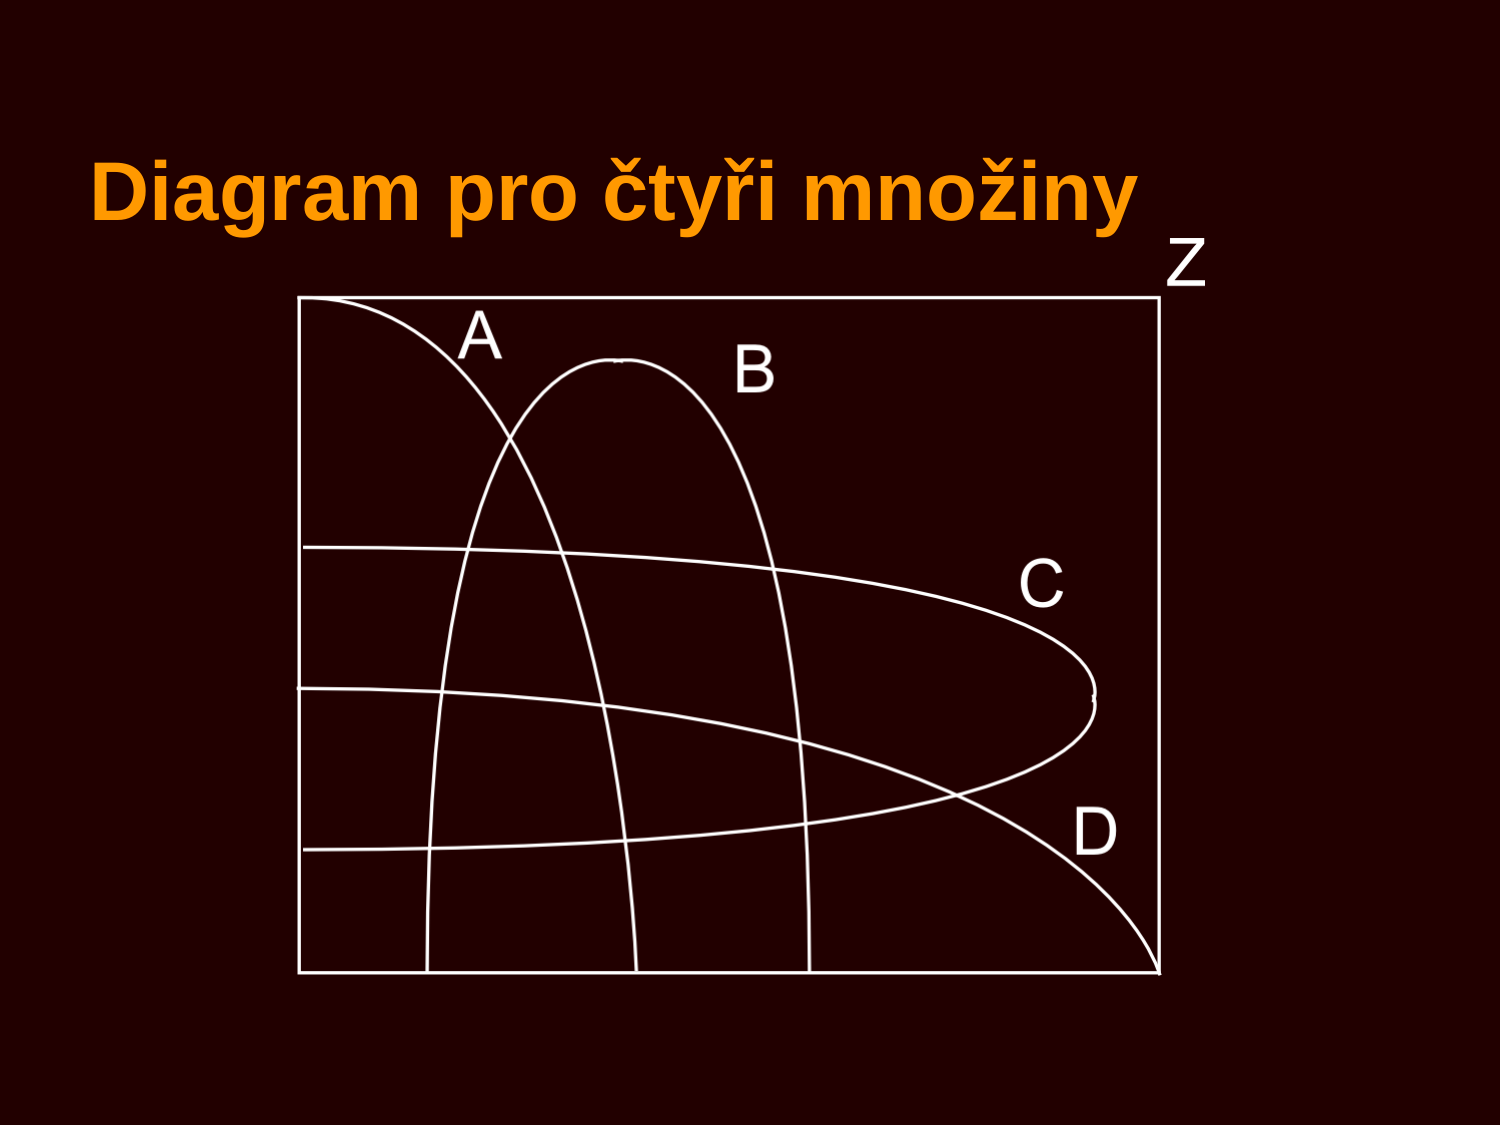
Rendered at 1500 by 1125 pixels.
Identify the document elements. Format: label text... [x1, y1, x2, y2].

title Diagram pro čtyři množiny [75, 75, 1426, 301]
picture [295, 238, 1205, 977]
